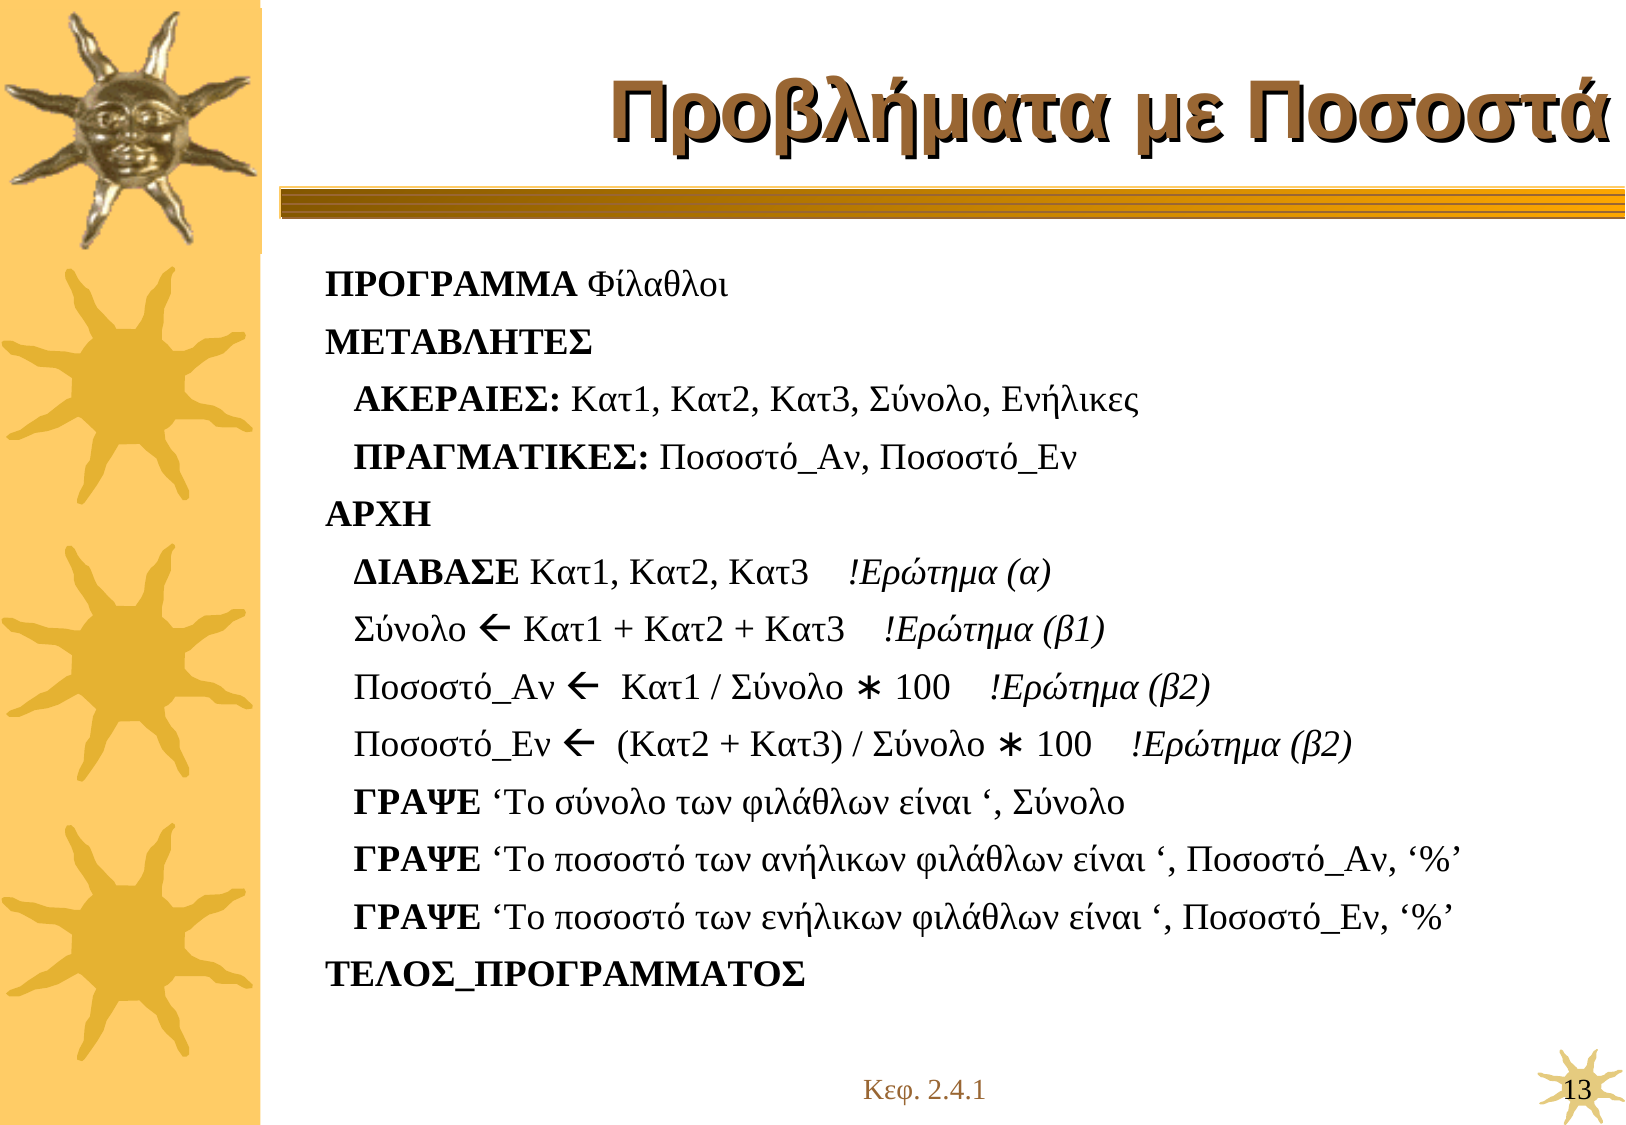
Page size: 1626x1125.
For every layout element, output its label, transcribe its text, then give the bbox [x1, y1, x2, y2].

text_box ΠΡΟΓΡΑΜΜΑ Φίλαθλοι ΜΕΤΑΒΛΗΤΕΣ ΑΚΕΡΑΙΕΣ: Κατ1, Κατ2, Κατ3, Σύνολο, Ενήλικες ΠΡΑΓΜΑΤΙΚΕΣ: Ποσοστό_Αν, Ποσοστό_Εν ΑΡΧΗ ΔΙΑΒΑΣΕ Κατ1, Κατ2, Κατ3 !Ερώτημα (α) Σύνολο  Κατ1 + Κατ2 + Κατ3 !Ερώτημα (β1) Ποσοστό_Αν  Κατ1 / Σύνολο ∗ 100 !Ερώτημα (β2) Ποσοστό_Εν  (Κατ2 + Κατ3) / Σύνολο ∗ 100 !Ερώτημα (β2) ΓΡΑΨΕ ‘Το σύνολο των φιλάθλων είναι ‘, Σύνολο ΓΡΑΨΕ ‘Το ποσοστό των ανήλικων φιλάθλων είναι ‘, Ποσοστό_Αν, ‘%’ ΓΡΑΨΕ ‘Το ποσοστό των ενήλικων φιλάθλων είναι ‘, Ποσοστό_Εν, ‘%’ ΤΕΛΟΣ_ΠΡΟΓΡΑΜΜΑΤΟΣ [310, 251, 1595, 1081]
text_box Προβλήματα με Ποσοστά [0, 13, 1625, 164]
picture [1, 164, 262, 254]
picture [1, 8, 262, 13]
